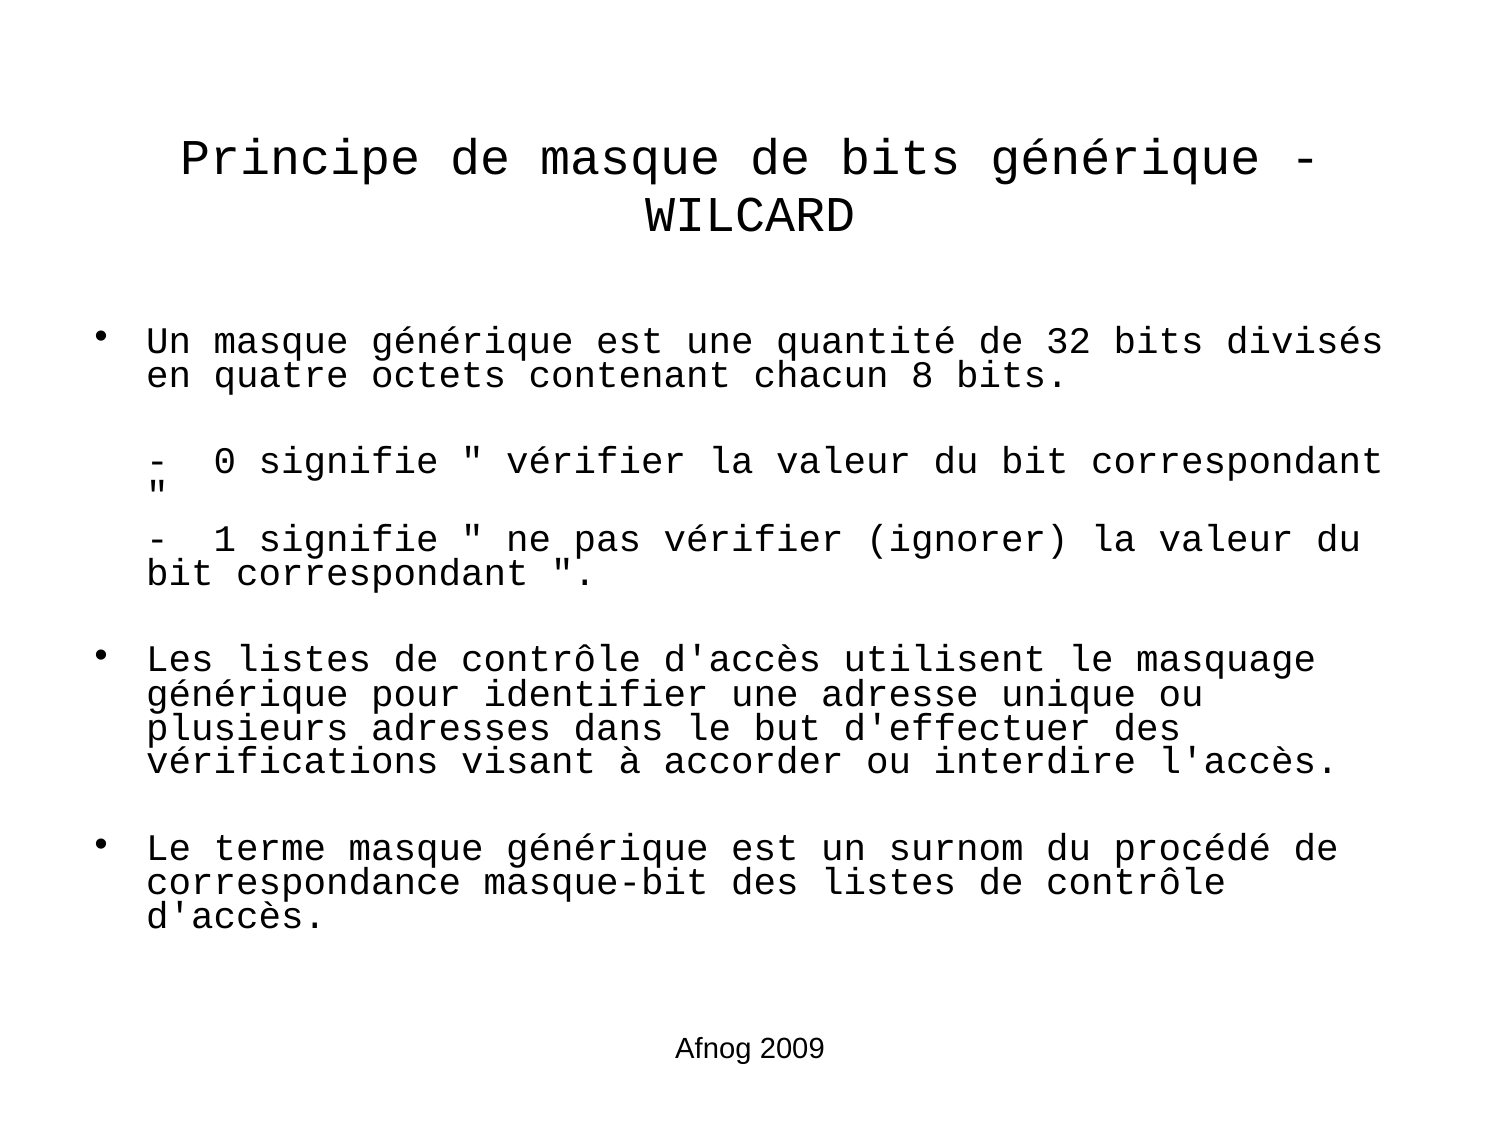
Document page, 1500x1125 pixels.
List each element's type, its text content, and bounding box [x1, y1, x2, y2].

title Principe de masque de bits générique - WILCARD [75, 26, 1426, 252]
list Un masque générique est une quantité de 32 bits divisés en quatre octets contenant chacun 8 bits. - 0 signifie " vérifier la valeur du bit correspondant " - 1 signifie " ne pas vérifier (ignorer) la valeur du bit correspondant ". Les listes de contrôle d'accès utilisent le masquage générique pour identifier une adresse unique ou plusieurs adresses dans le but d'effectuer des vérifications visant à accorder ou interdire l'accès. Le terme masque générique est un surnom du procédé de correspondance masque-bit des listes de contrôle d'accès. [75, 262, 1426, 1006]
